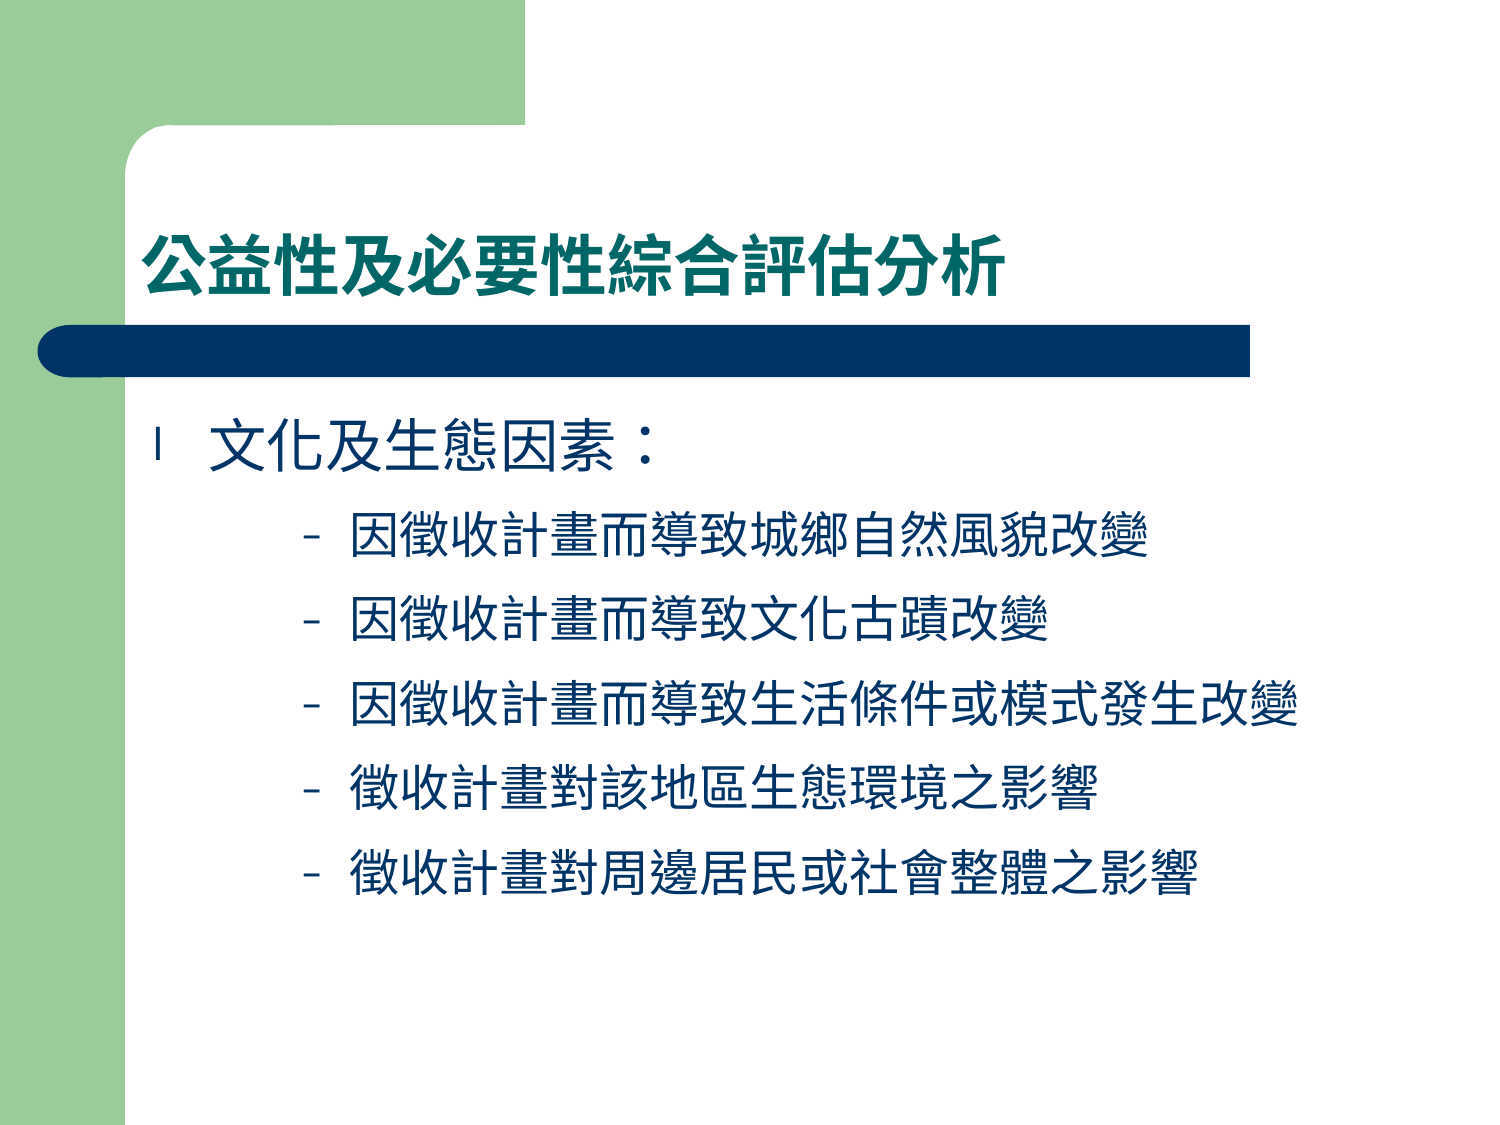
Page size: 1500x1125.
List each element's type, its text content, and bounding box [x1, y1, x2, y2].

list 文化及生態因素： 因徵收計畫而導致城鄉自然風貌改變 因徵收計畫而導致文化古蹟改變 因徵收計畫而導致生活條件或模式發生改變 徵收計畫對該地區生態環境之影響 徵收計畫對周邊居民或社會整體之影響 [137, 387, 1400, 999]
title 公益性及必要性綜合評估分析 [125, 125, 1426, 313]
